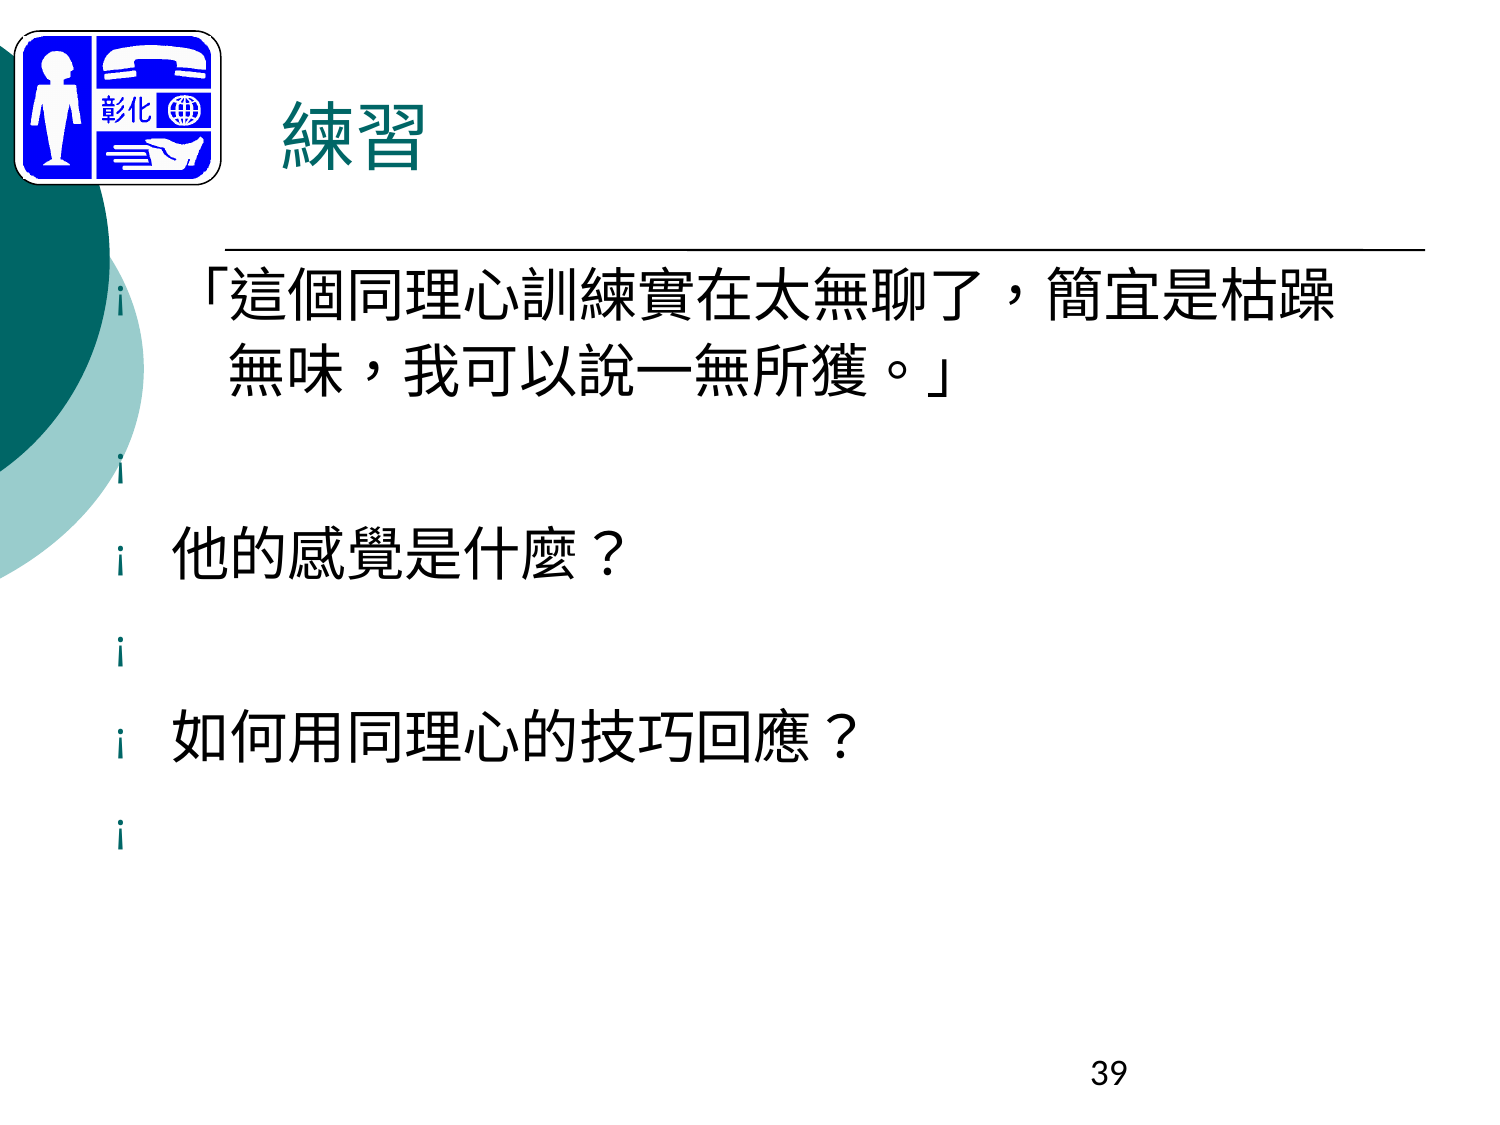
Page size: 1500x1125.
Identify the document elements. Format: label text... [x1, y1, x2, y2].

text_box [24, 31, 221, 185]
text_box 39 [1074, 1025, 1426, 1101]
title 練習 [265, 37, 1347, 188]
picture [23, 36, 211, 180]
text_box [14, 37, 23, 179]
list 「這個同理心訓練實在太無聊了，簡宜是枯躁無味，我可以說一無所獲。」 他的感覺是什麼？ 如何用同理心的技巧回應？ [100, 243, 1401, 969]
